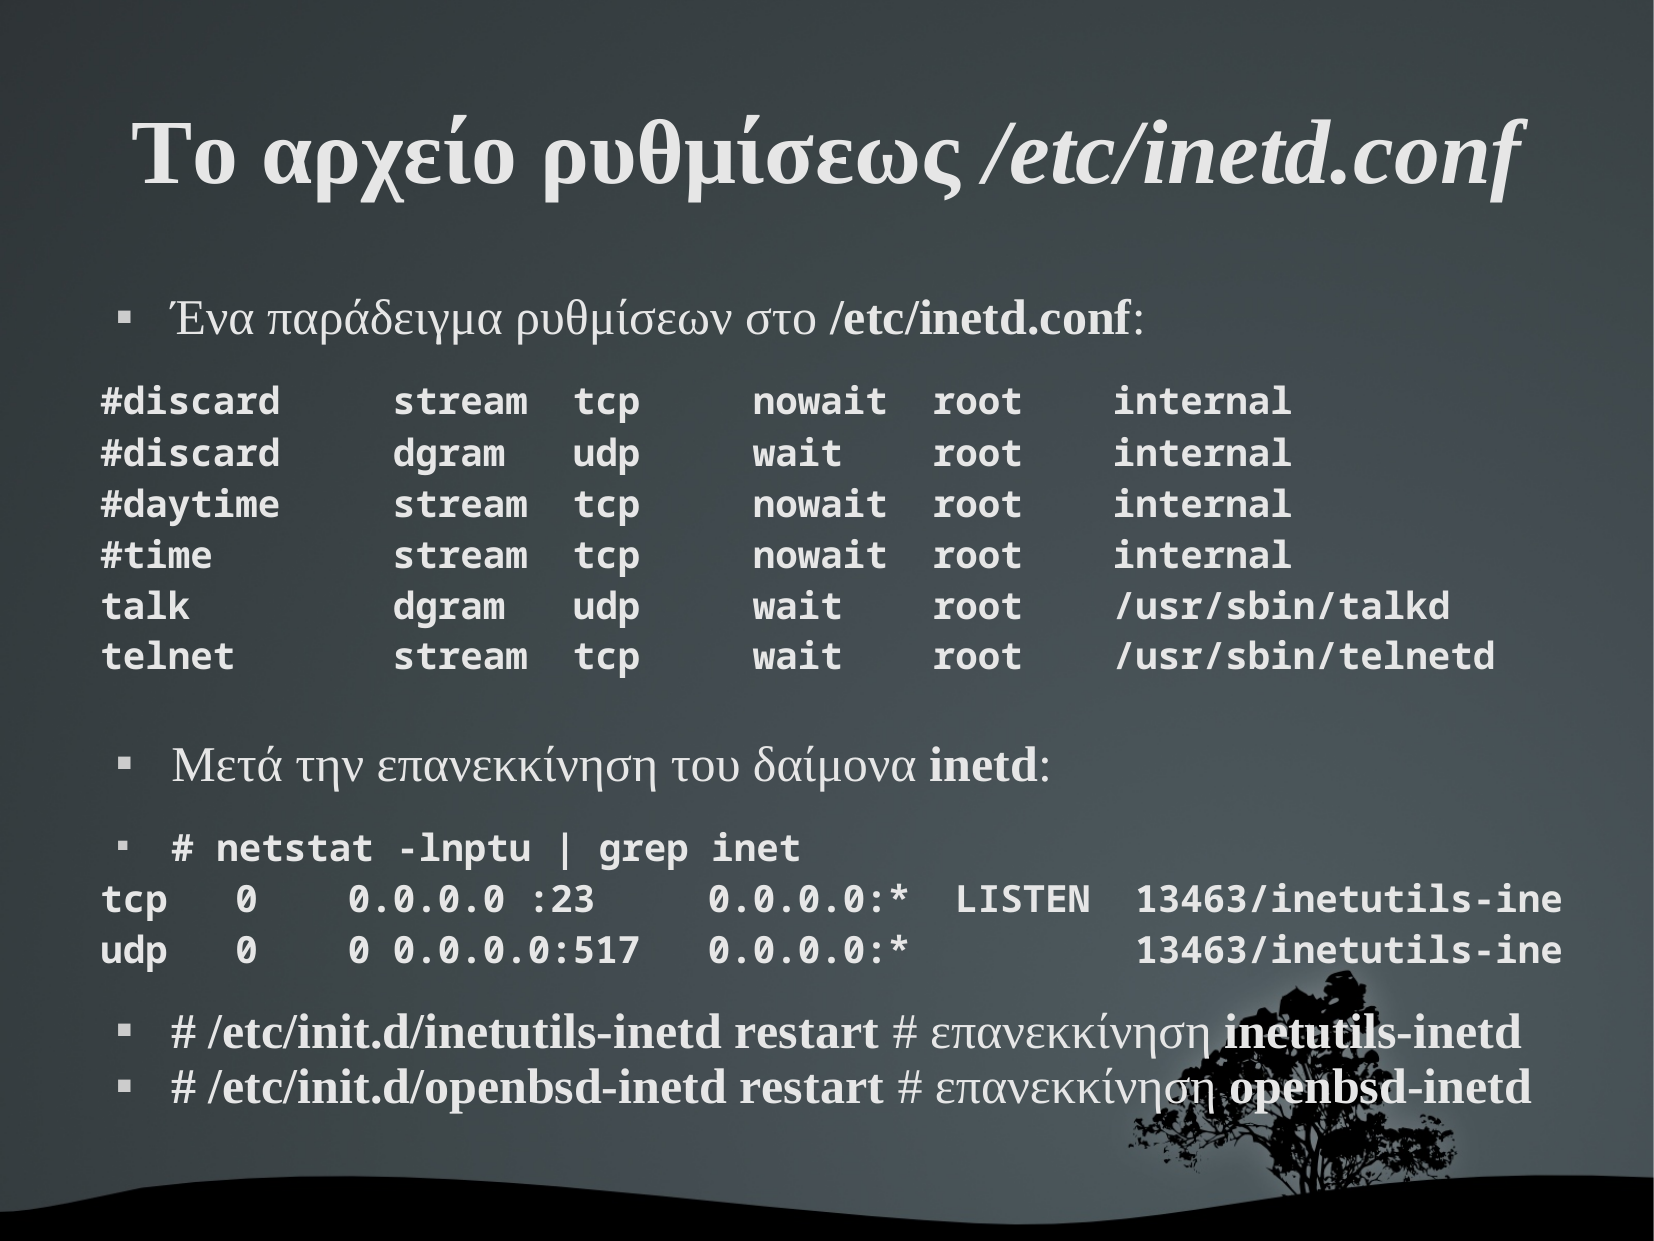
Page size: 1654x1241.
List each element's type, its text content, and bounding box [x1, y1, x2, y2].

picture [0, 0, 1654, 1241]
title Το αρχείο ρυθμίσεως /etc/inetd.conf [82, 49, 1571, 257]
list Ένα παράδειγμα ρυθμίσεων στο /etc/inetd.conf: #discard stream tcp nowait root internal #discard dgram udp wait root internal #daytime stream tcp nowait root internal #time stream tcp nowait root internal talk dgram udp wait root /usr/sbin/talkd telnet stream tcp wait root /usr/sbin/telnetd Μετά την επανεκκίνηση του δαίμονα inetd: # netstat -lnptu | grep inet tcp 0 0.0.0.0 :23 0.0.0.0:* LISTEN 13463/inetutils-ine udp 0 0 0.0.0.0:517 0.0.0.0:* 13463/inetutils-ine # /etc/init.d/inetutils-inetd restart # επανεκκίνηση inetutils-inetd # /etc/init.d/openbsd-inetd restart # επανεκκίνηση openbsd-inetd [82, 290, 1571, 1109]
